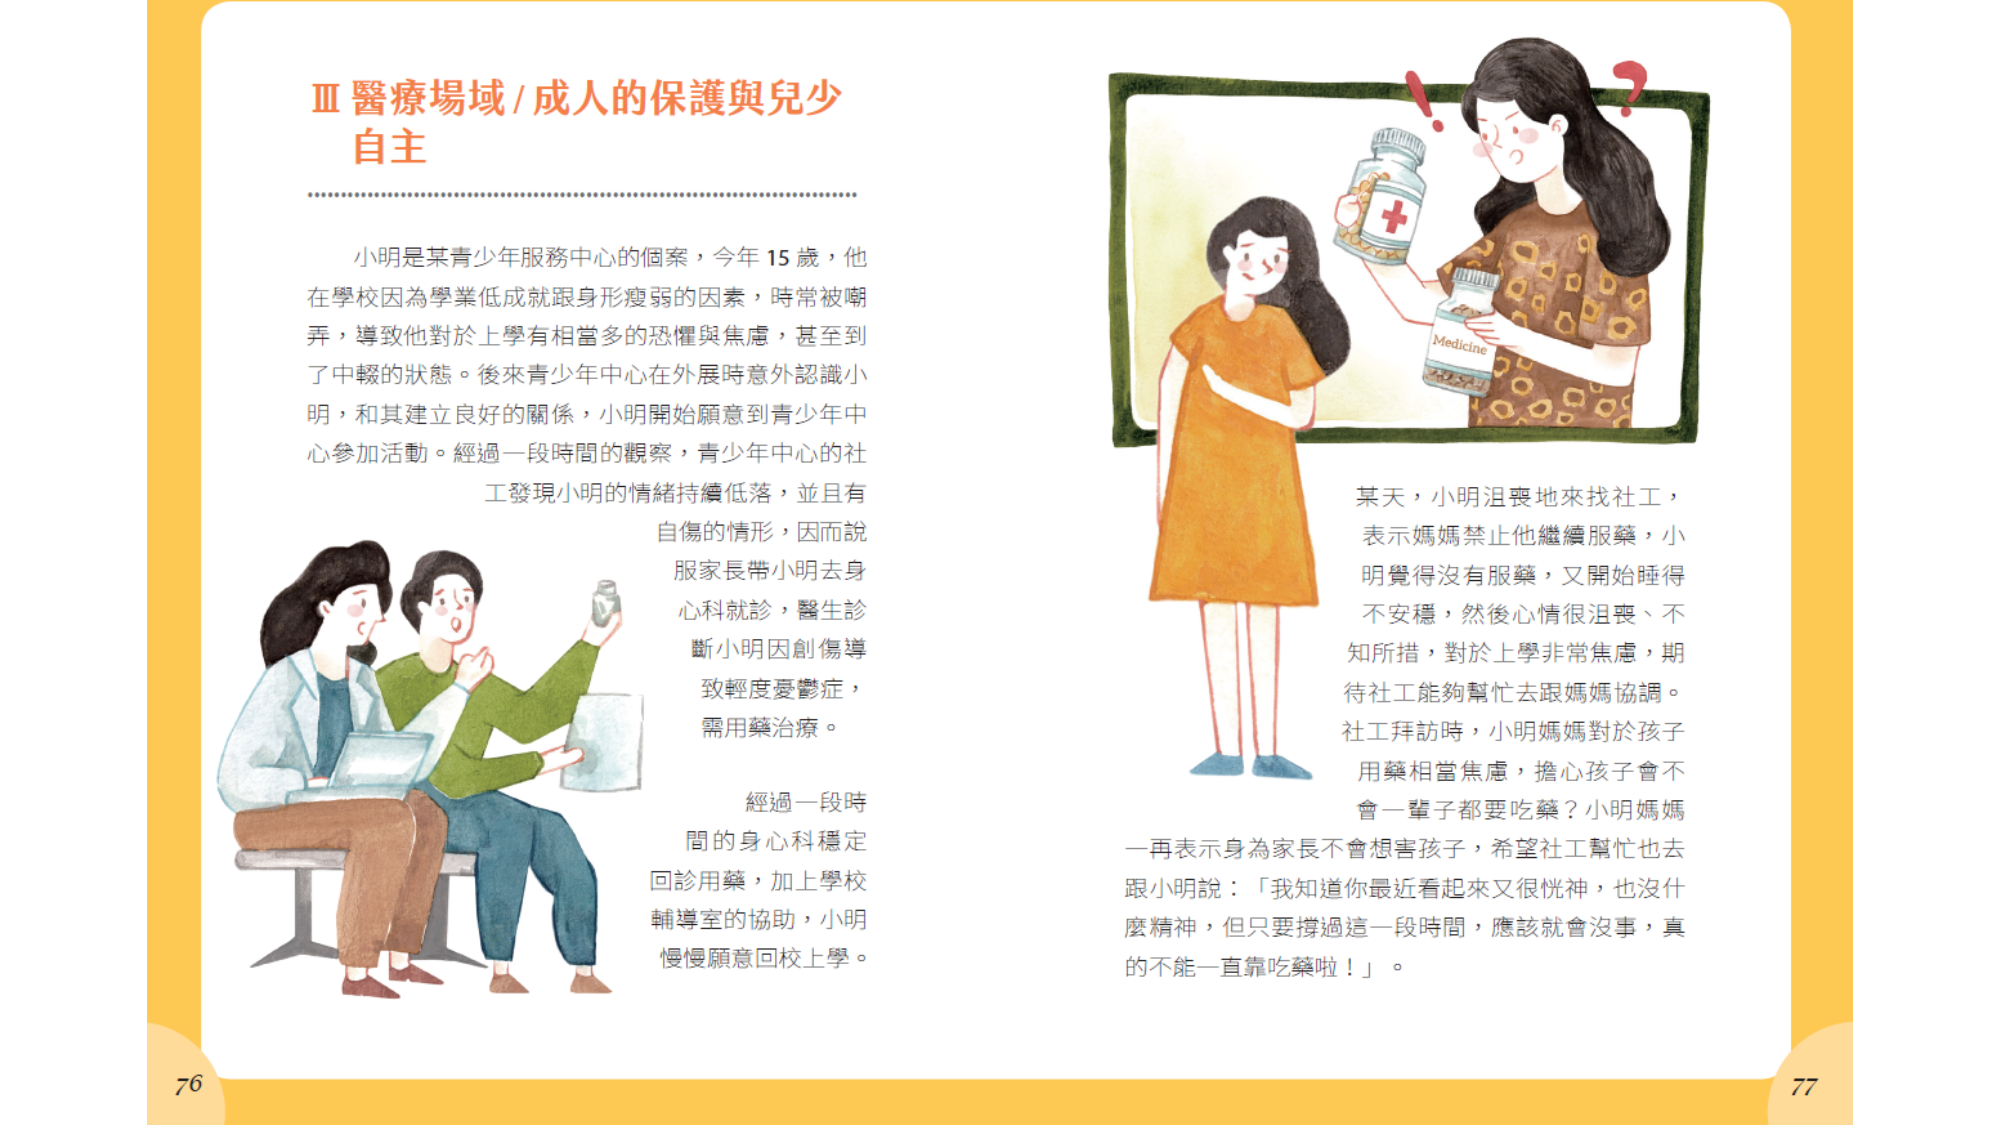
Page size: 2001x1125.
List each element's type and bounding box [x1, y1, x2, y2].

picture [147, 0, 1853, 1125]
